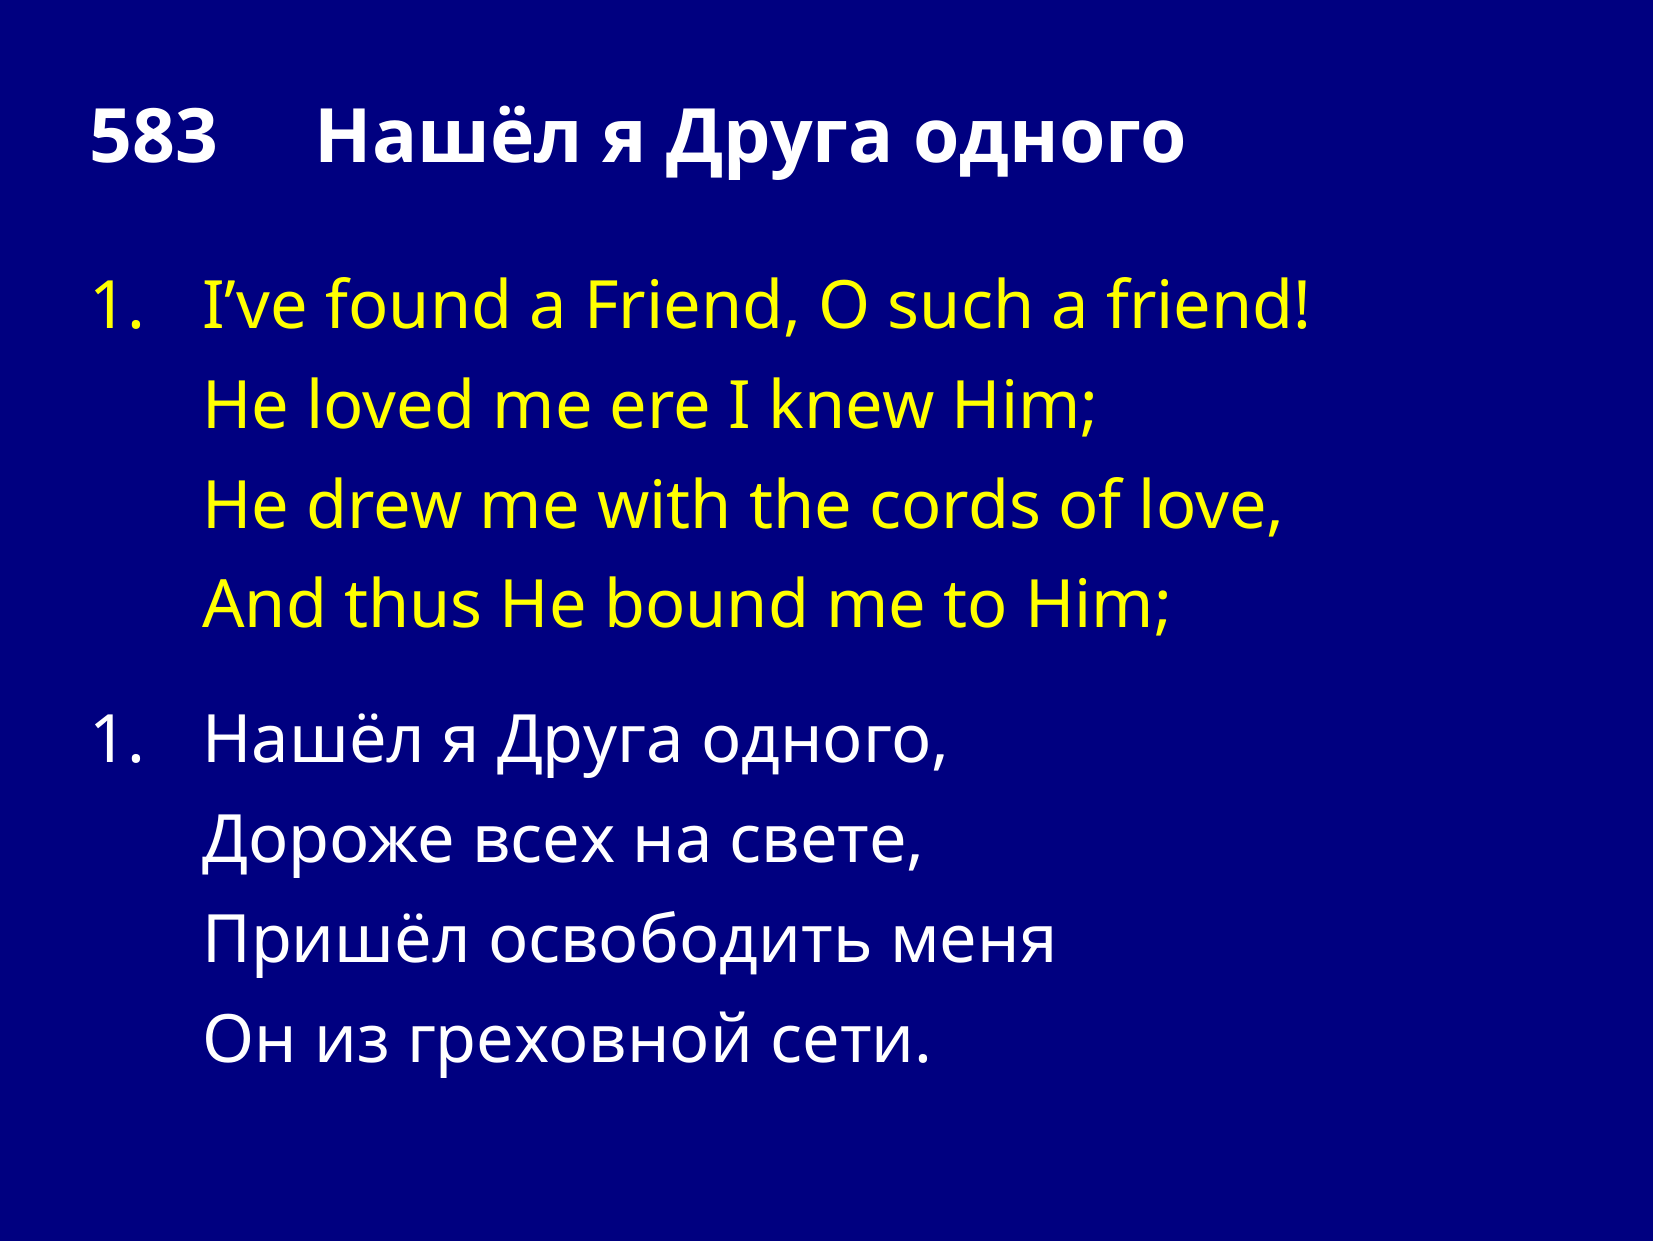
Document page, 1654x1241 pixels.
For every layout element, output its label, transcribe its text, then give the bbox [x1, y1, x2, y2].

text_box 583 Нашёл я Друга одного [75, 75, 1576, 188]
text_box 1. Нашёл я Друга одного, Дороже всех на свете, Пришёл освободить меня Он из греховной сети. [75, 675, 1576, 1163]
text_box 1. I’ve found a Friend, O such a friend! He loved me ere I knew Him; He drew me with the cords of love, And thus He bound me to Him; [75, 188, 1576, 638]
